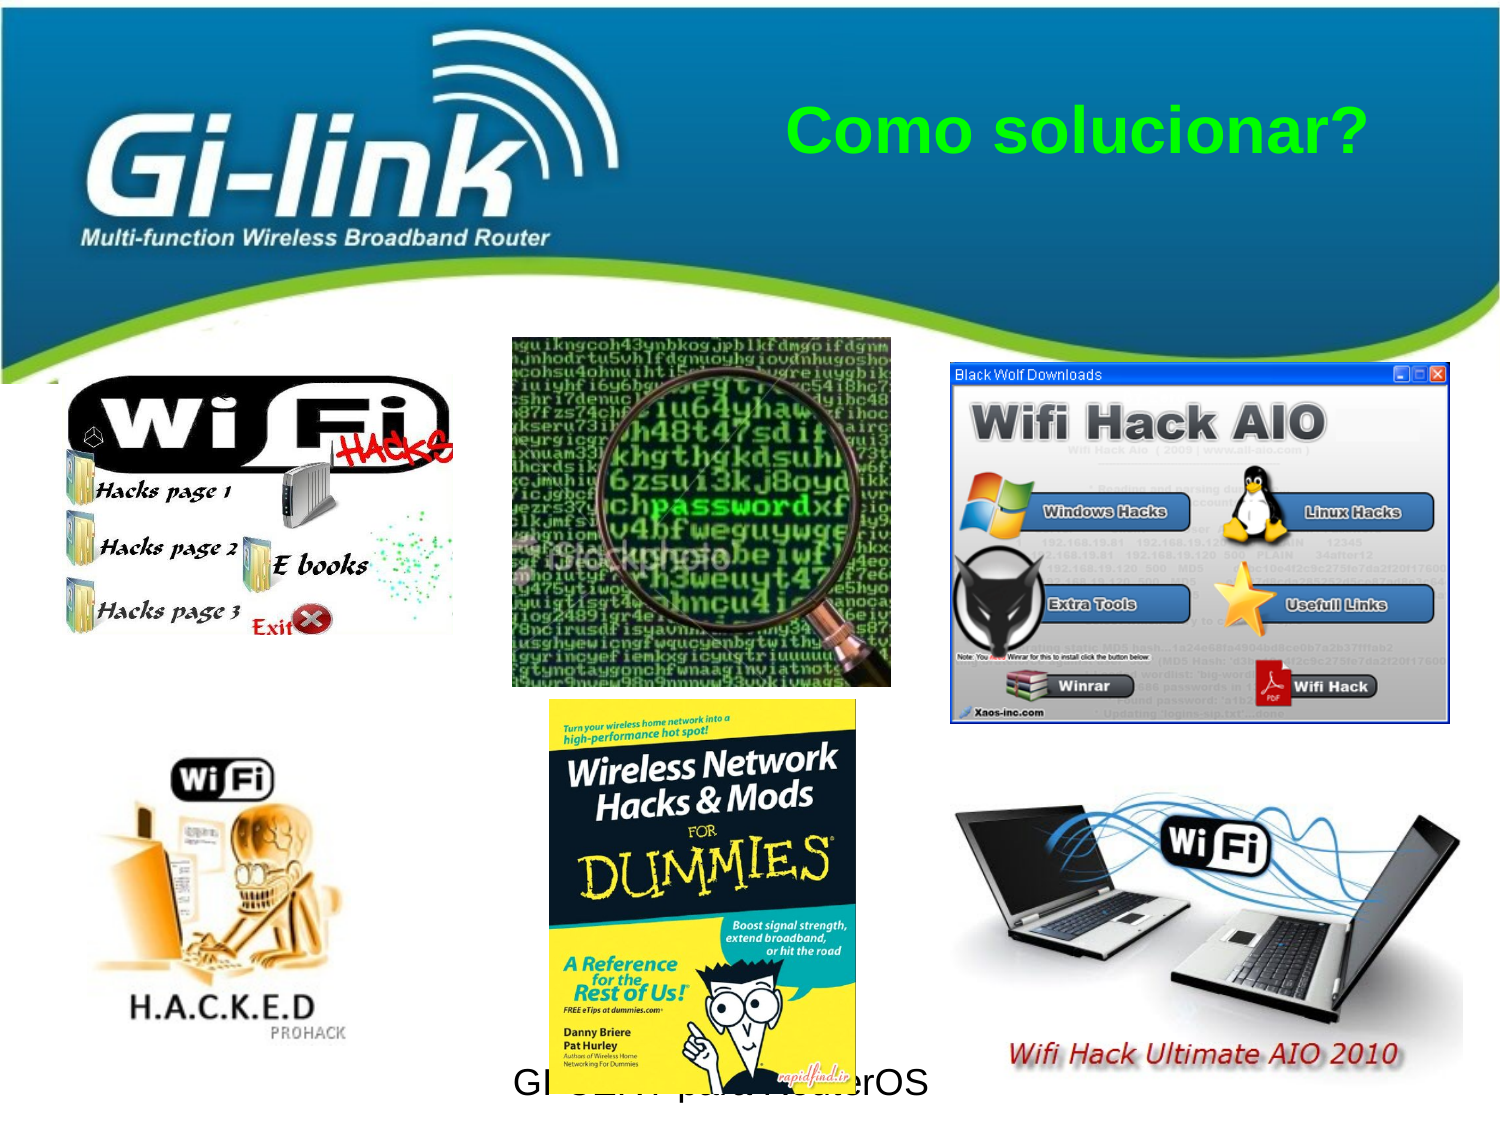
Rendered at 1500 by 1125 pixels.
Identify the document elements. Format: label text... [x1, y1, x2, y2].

picture [87, 749, 351, 1046]
picture [549, 699, 856, 1094]
title Como solucionar? [737, 44, 1419, 227]
picture [0, 0, 1500, 724]
picture [950, 749, 1463, 1105]
